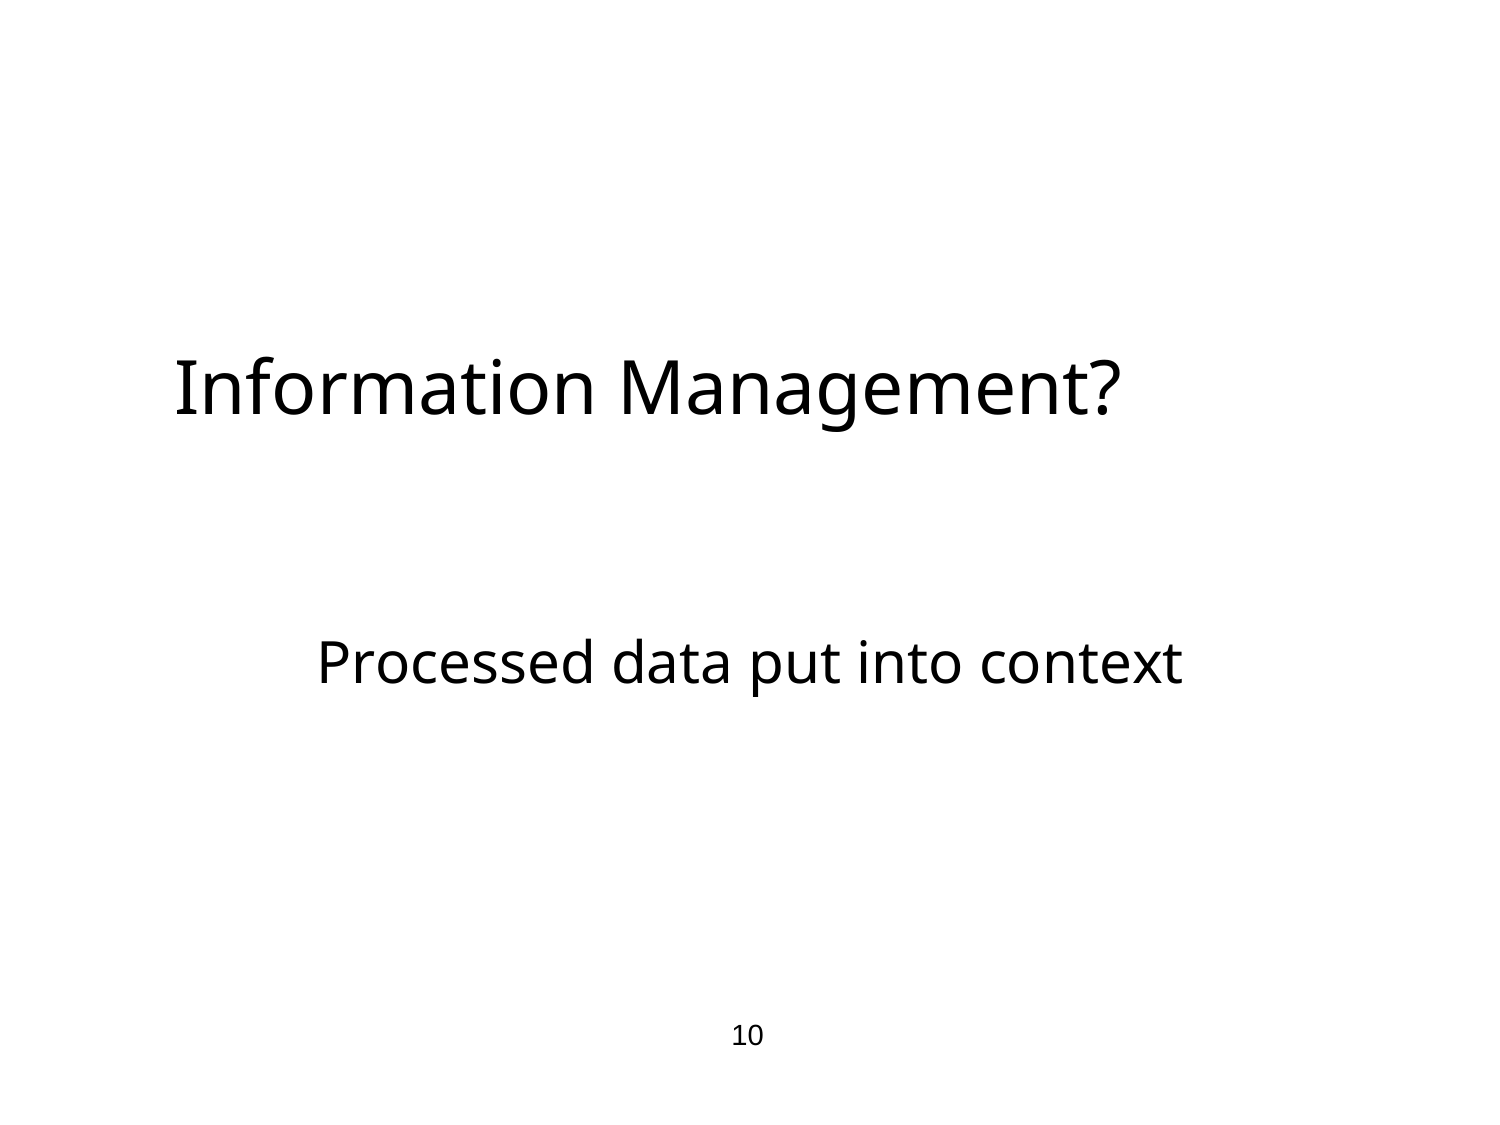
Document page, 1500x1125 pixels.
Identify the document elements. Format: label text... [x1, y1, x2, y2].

text_box Information Management? Processed data put into context [159, 326, 1341, 709]
